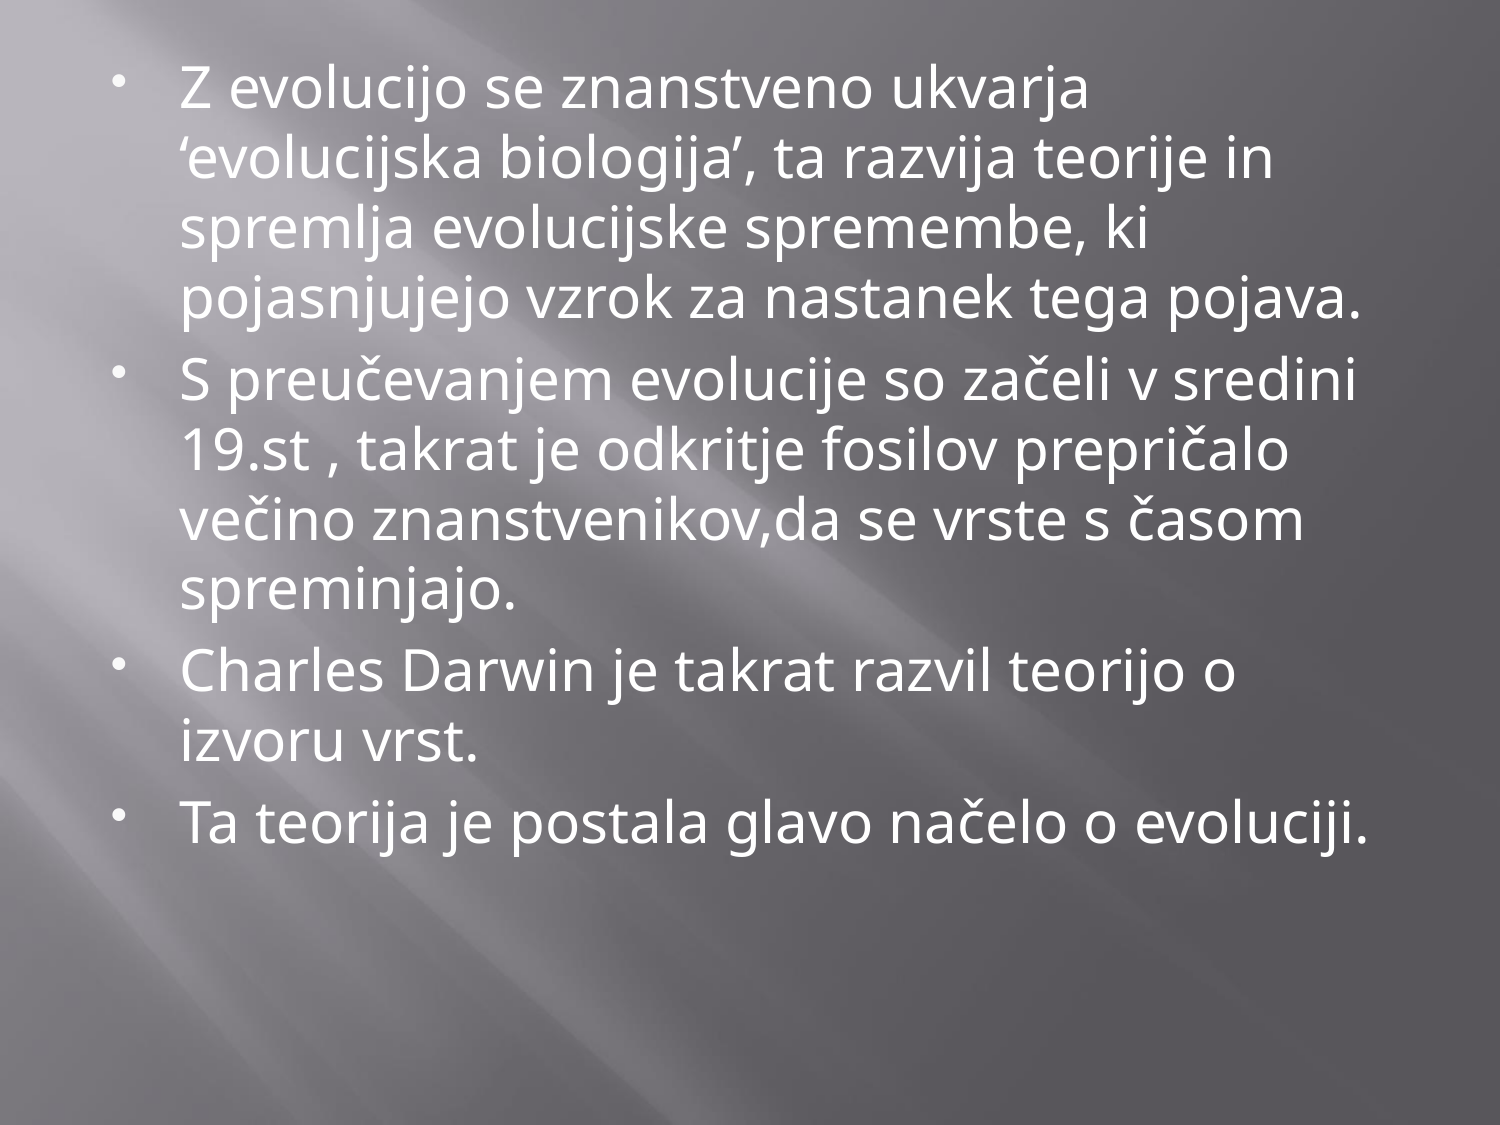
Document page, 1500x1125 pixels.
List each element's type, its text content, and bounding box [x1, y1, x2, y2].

list Z evolucijo se znanstveno ukvarja ‘evolucijska biologija’, ta razvija teorije in spremlja evolucijske spremembe, ki pojasnjujejo vzrok za nastanek tega pojava. S preučevanjem evolucije so začeli v sredini 19.st , takrat je odkritje fosilov prepričalo večino znanstvenikov,da se vrste s časom spreminjajo. Charles Darwin je takrat razvil teorijo o izvoru vrst. Ta teorija je postala glavo načelo o evoluciji. [75, 42, 1425, 1035]
picture [0, 0, 1500, 1125]
